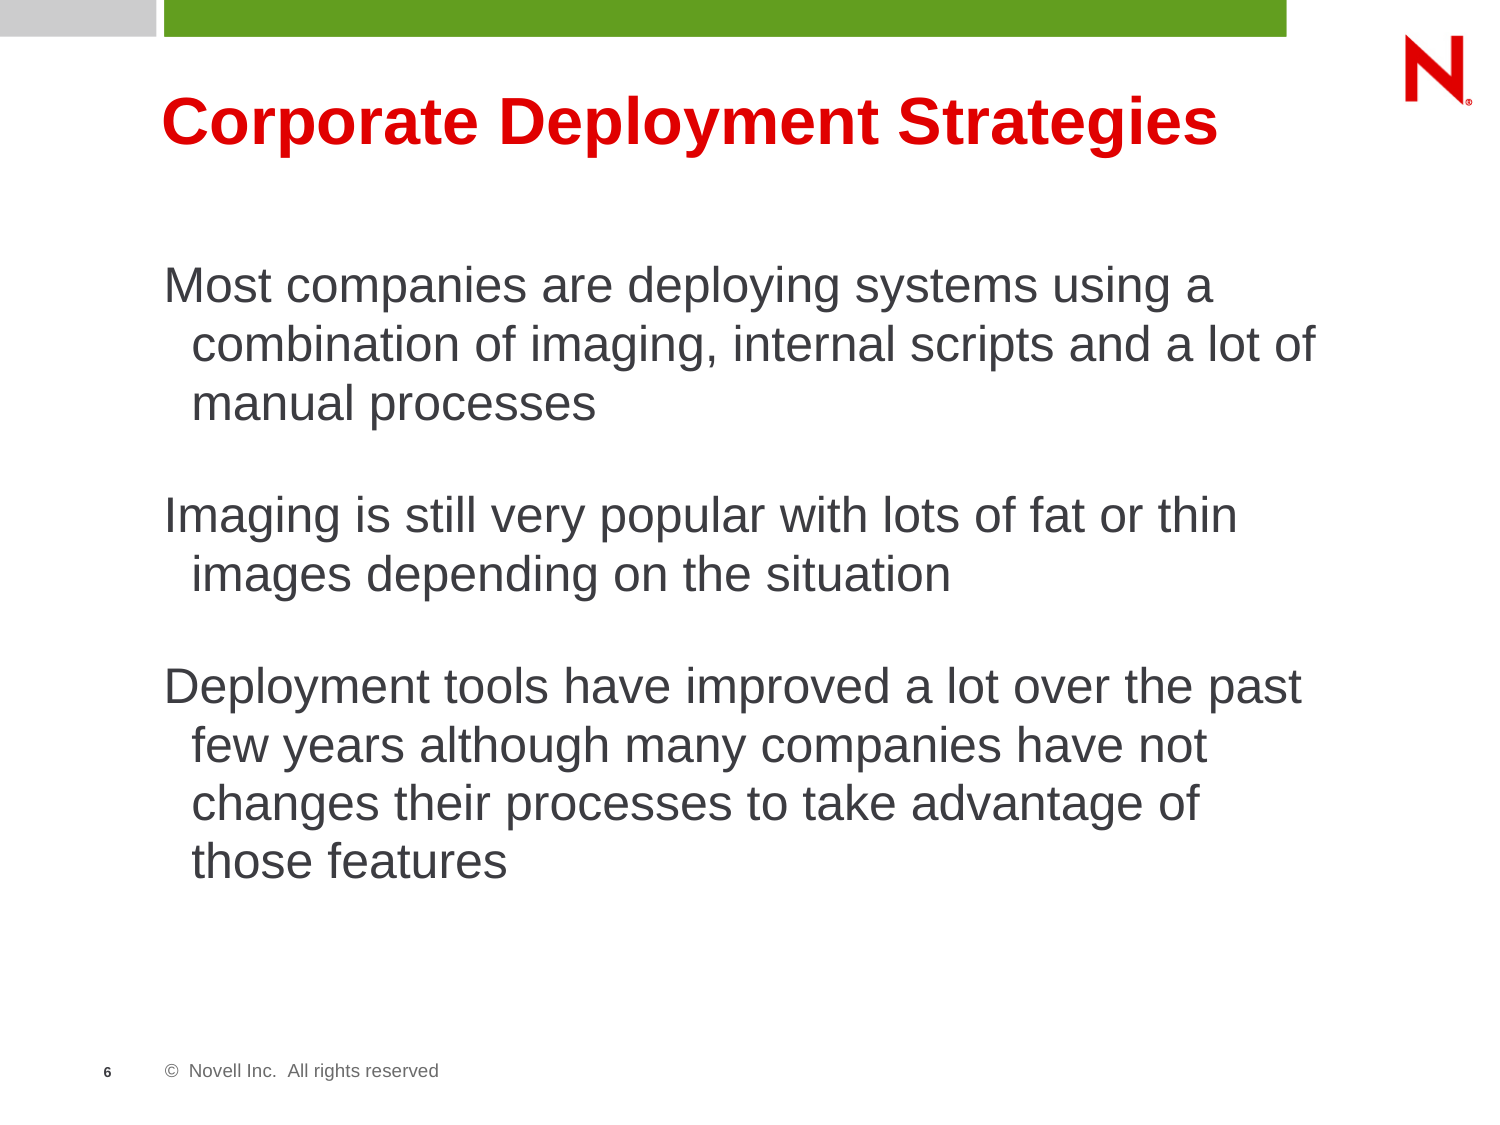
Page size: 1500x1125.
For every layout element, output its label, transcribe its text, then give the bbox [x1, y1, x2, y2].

title Corporate Deployment Strategies [161, 41, 1383, 205]
list Most companies are deploying systems using a combination of imaging, internal scripts and a lot of manual processes Imaging is still very popular with lots of fat or thin images depending on the situation Deployment tools have improved a lot over the past few years although many companies have not changes their processes to take advantage of those features [163, 254, 1328, 986]
picture [1403, 32, 1473, 107]
